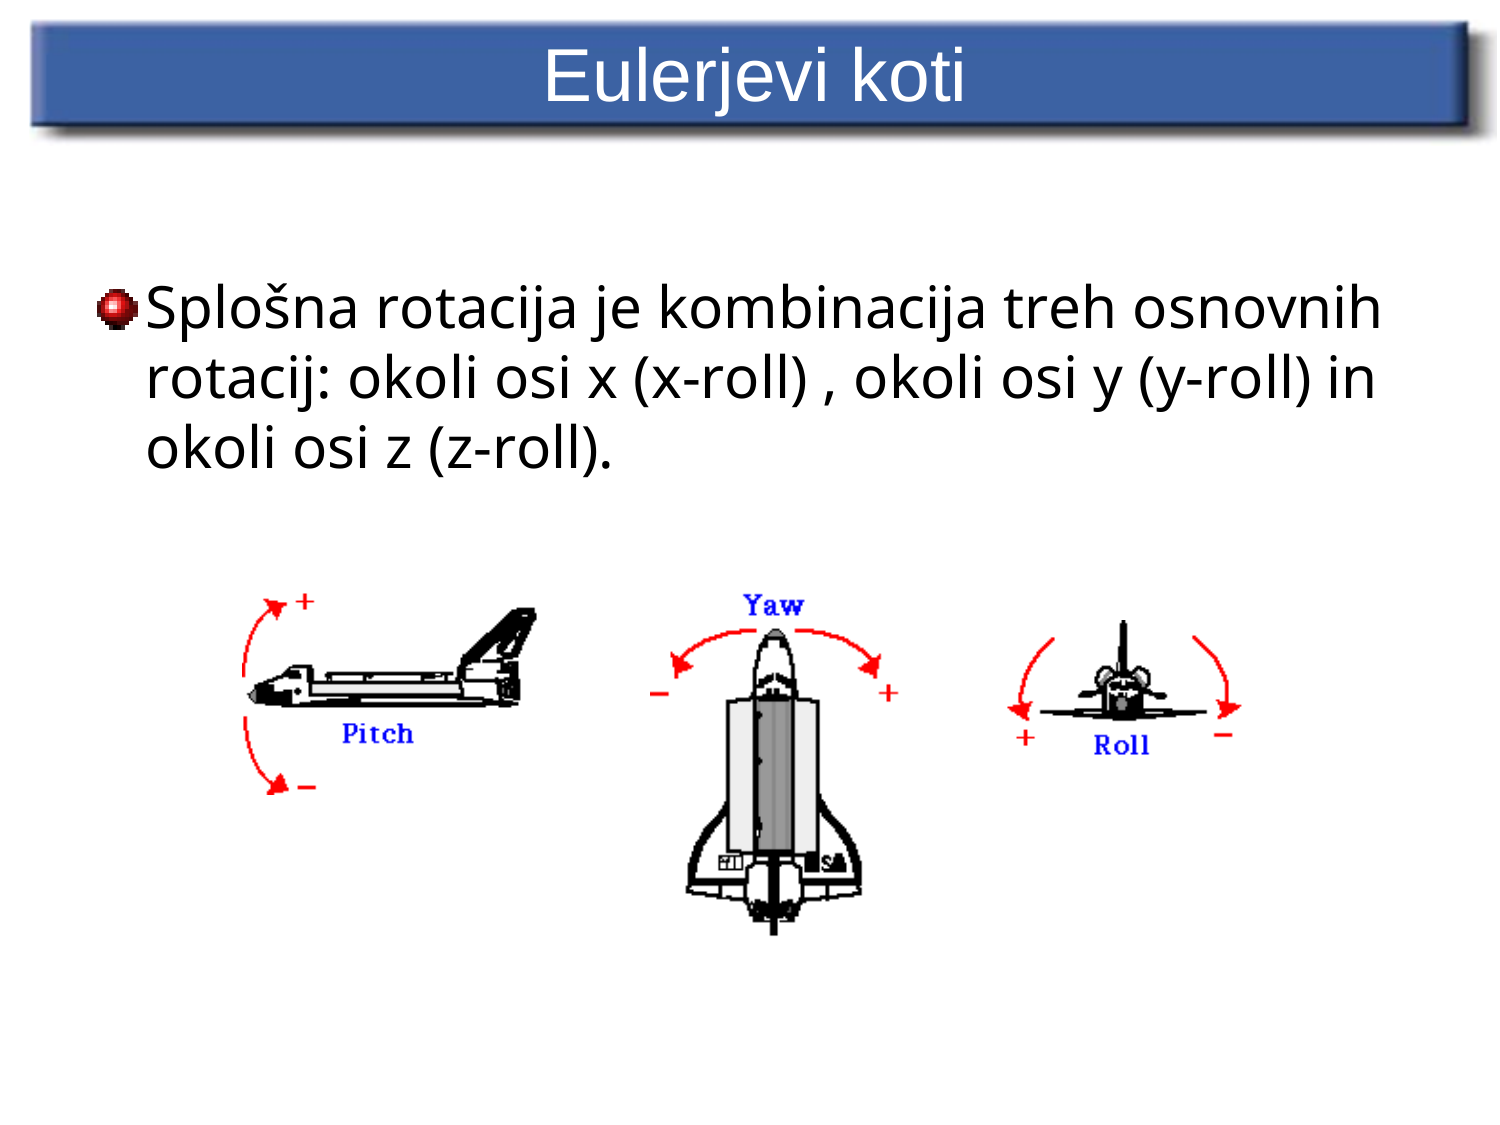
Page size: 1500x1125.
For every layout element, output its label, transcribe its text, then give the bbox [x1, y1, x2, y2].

picture [997, 620, 1258, 762]
picture [242, 585, 546, 795]
list Splošna rotacija je kombinacija treh osnovnih rotacij: okoli osi x (x-roll) , okoli osi y (y-roll) in okoli osi z (z-roll). [74, 262, 1475, 1006]
text_box Eulerjevi koti [289, 18, 1222, 125]
picture [29, 18, 1497, 146]
picture [650, 587, 910, 938]
